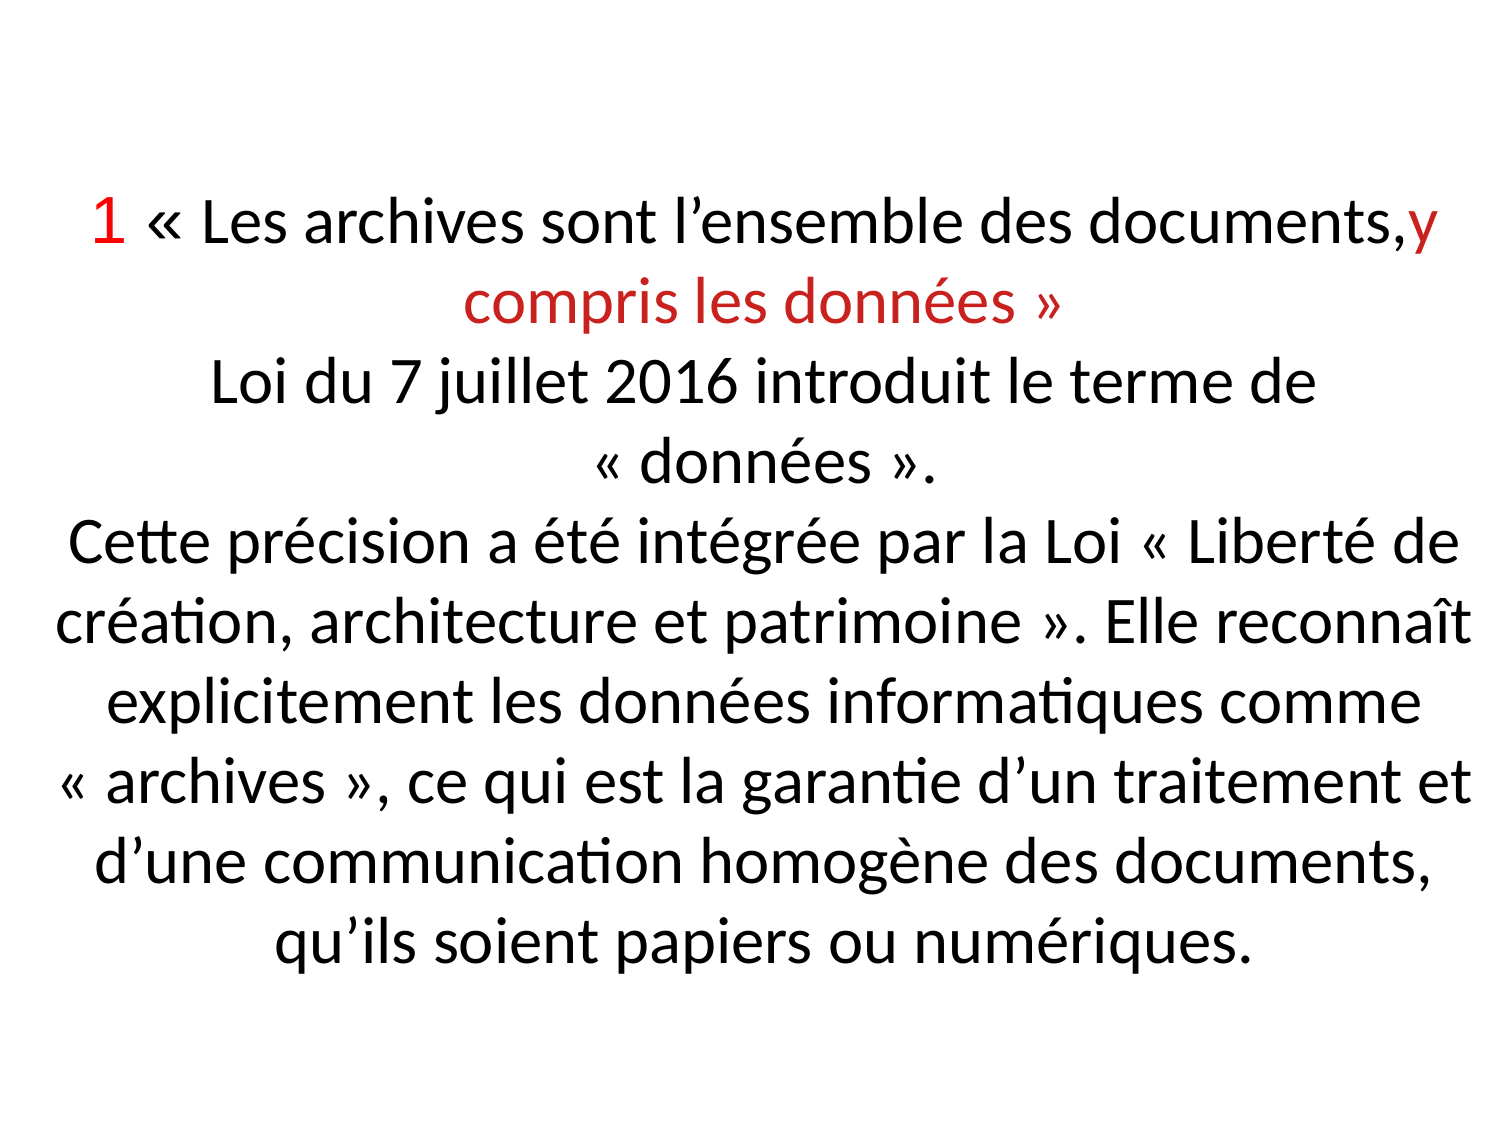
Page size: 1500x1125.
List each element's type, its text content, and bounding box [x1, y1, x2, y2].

title 1 « Les archives sont l’ensemble des documents,y compris les données » Loi du 7 juillet 2016 introduit le terme de « données ». Cette précision a été intégrée par la Loi « Liberté de création, architecture et patrimoine ». Elle reconnaît explicitement les données informatiques comme « archives », ce qui est la garantie d’un traitement et d’une communication homogène des documents, qu’ils soient papiers ou numériques. [29, 29, 1500, 1125]
subtitle [147, 503, 1364, 964]
